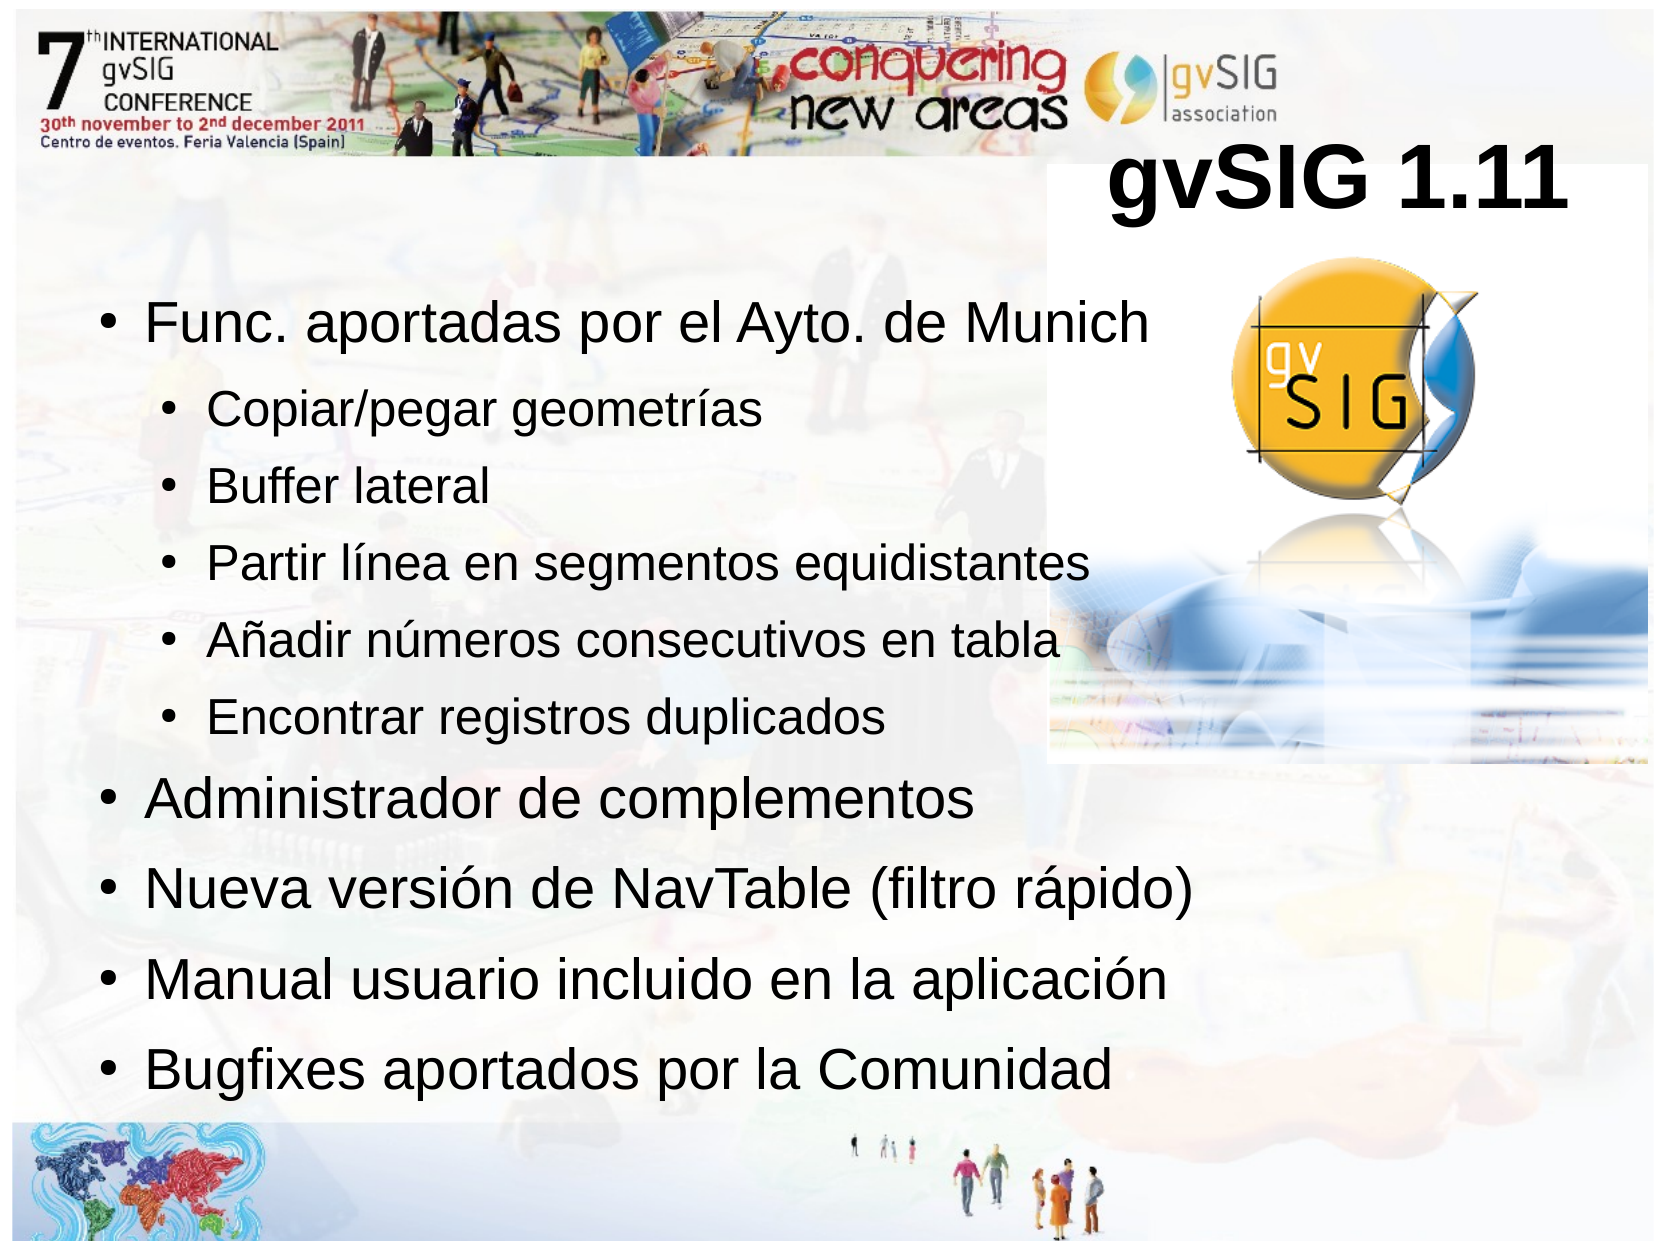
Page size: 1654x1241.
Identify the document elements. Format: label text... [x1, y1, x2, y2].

picture [12, 9, 1654, 1241]
title gvSIG 1.11 [82, 73, 1571, 281]
list Func. aportadas por el Ayto. de Munich Copiar/pegar geometrías Buffer lateral Partir línea en segmentos equidistantes Añadir números consecutivos en tabla Encontrar registros duplicados Administrador de complementos Nueva versión de NavTable (filtro rápido) Manual usuario incluido en la aplicación Bugfixes aportados por la Comunidad [82, 290, 1571, 1109]
